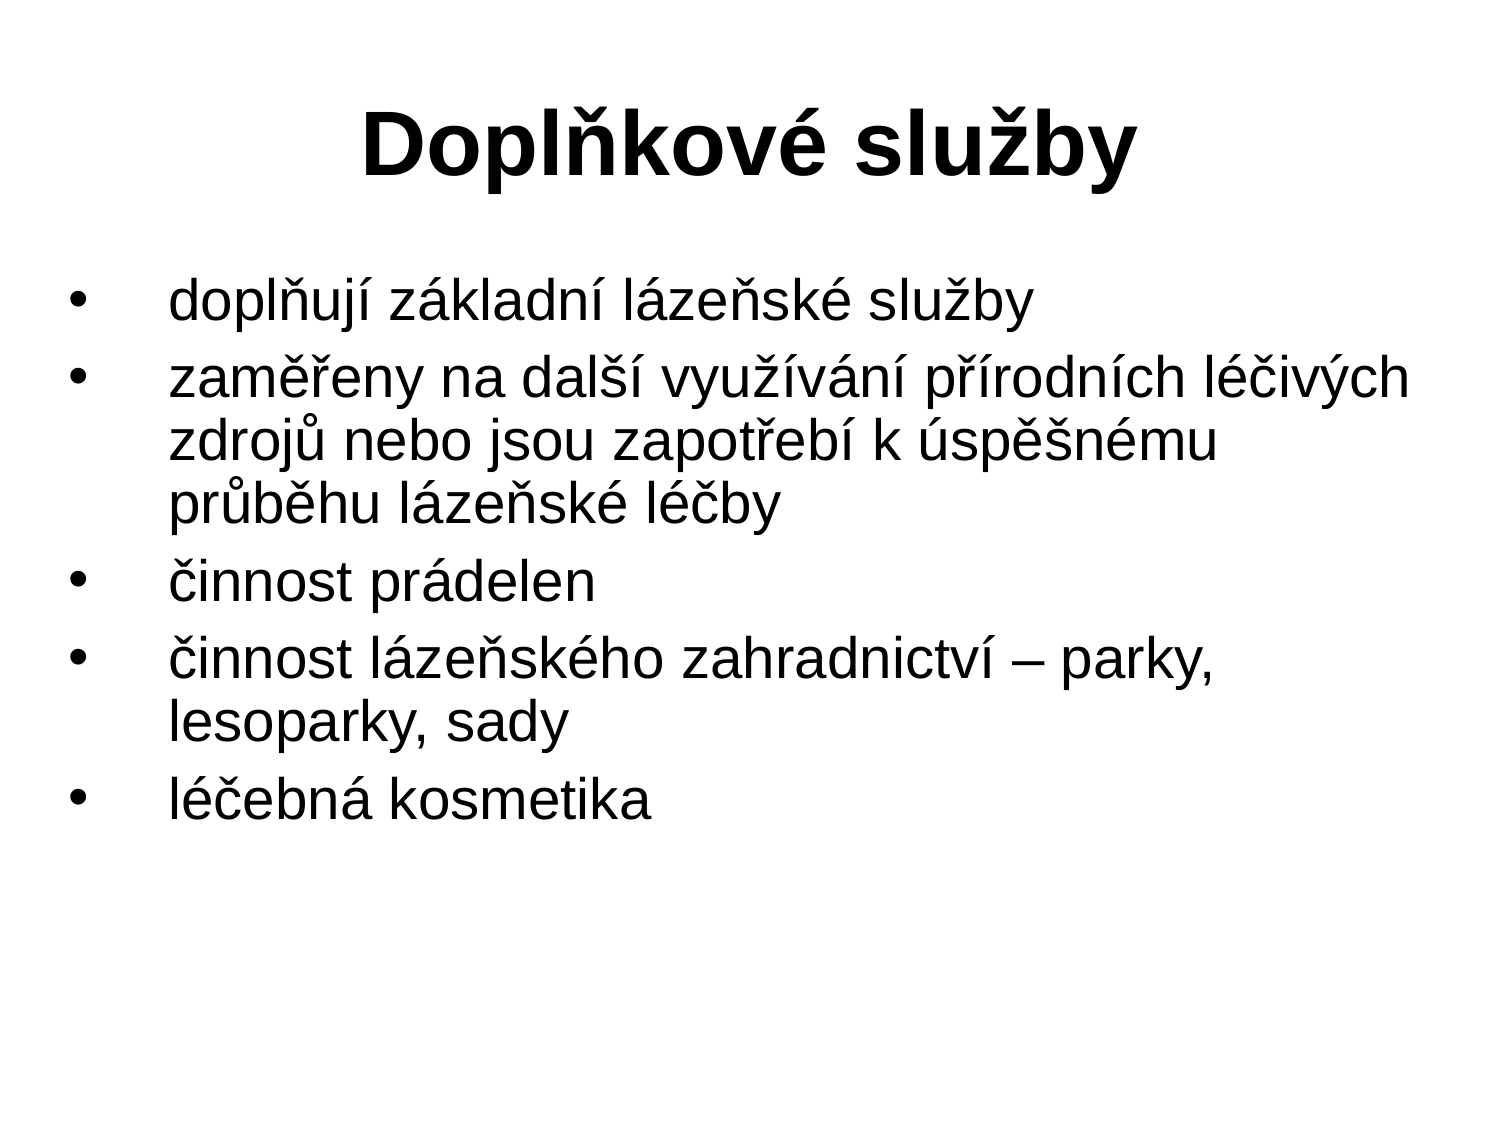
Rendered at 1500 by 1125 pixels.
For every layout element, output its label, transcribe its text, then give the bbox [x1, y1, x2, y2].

list doplňují základní lázeňské služby zaměřeny na další využívání přírodních léčivých zdrojů nebo jsou zapotřebí k úspěšnému průběhu lázeňské léčby činnost prádelen činnost lázeňského zahradnictví – parky, lesoparky, sady léčebná kosmetika [53, 262, 1447, 1006]
title Doplňkové služby [75, 45, 1426, 233]
